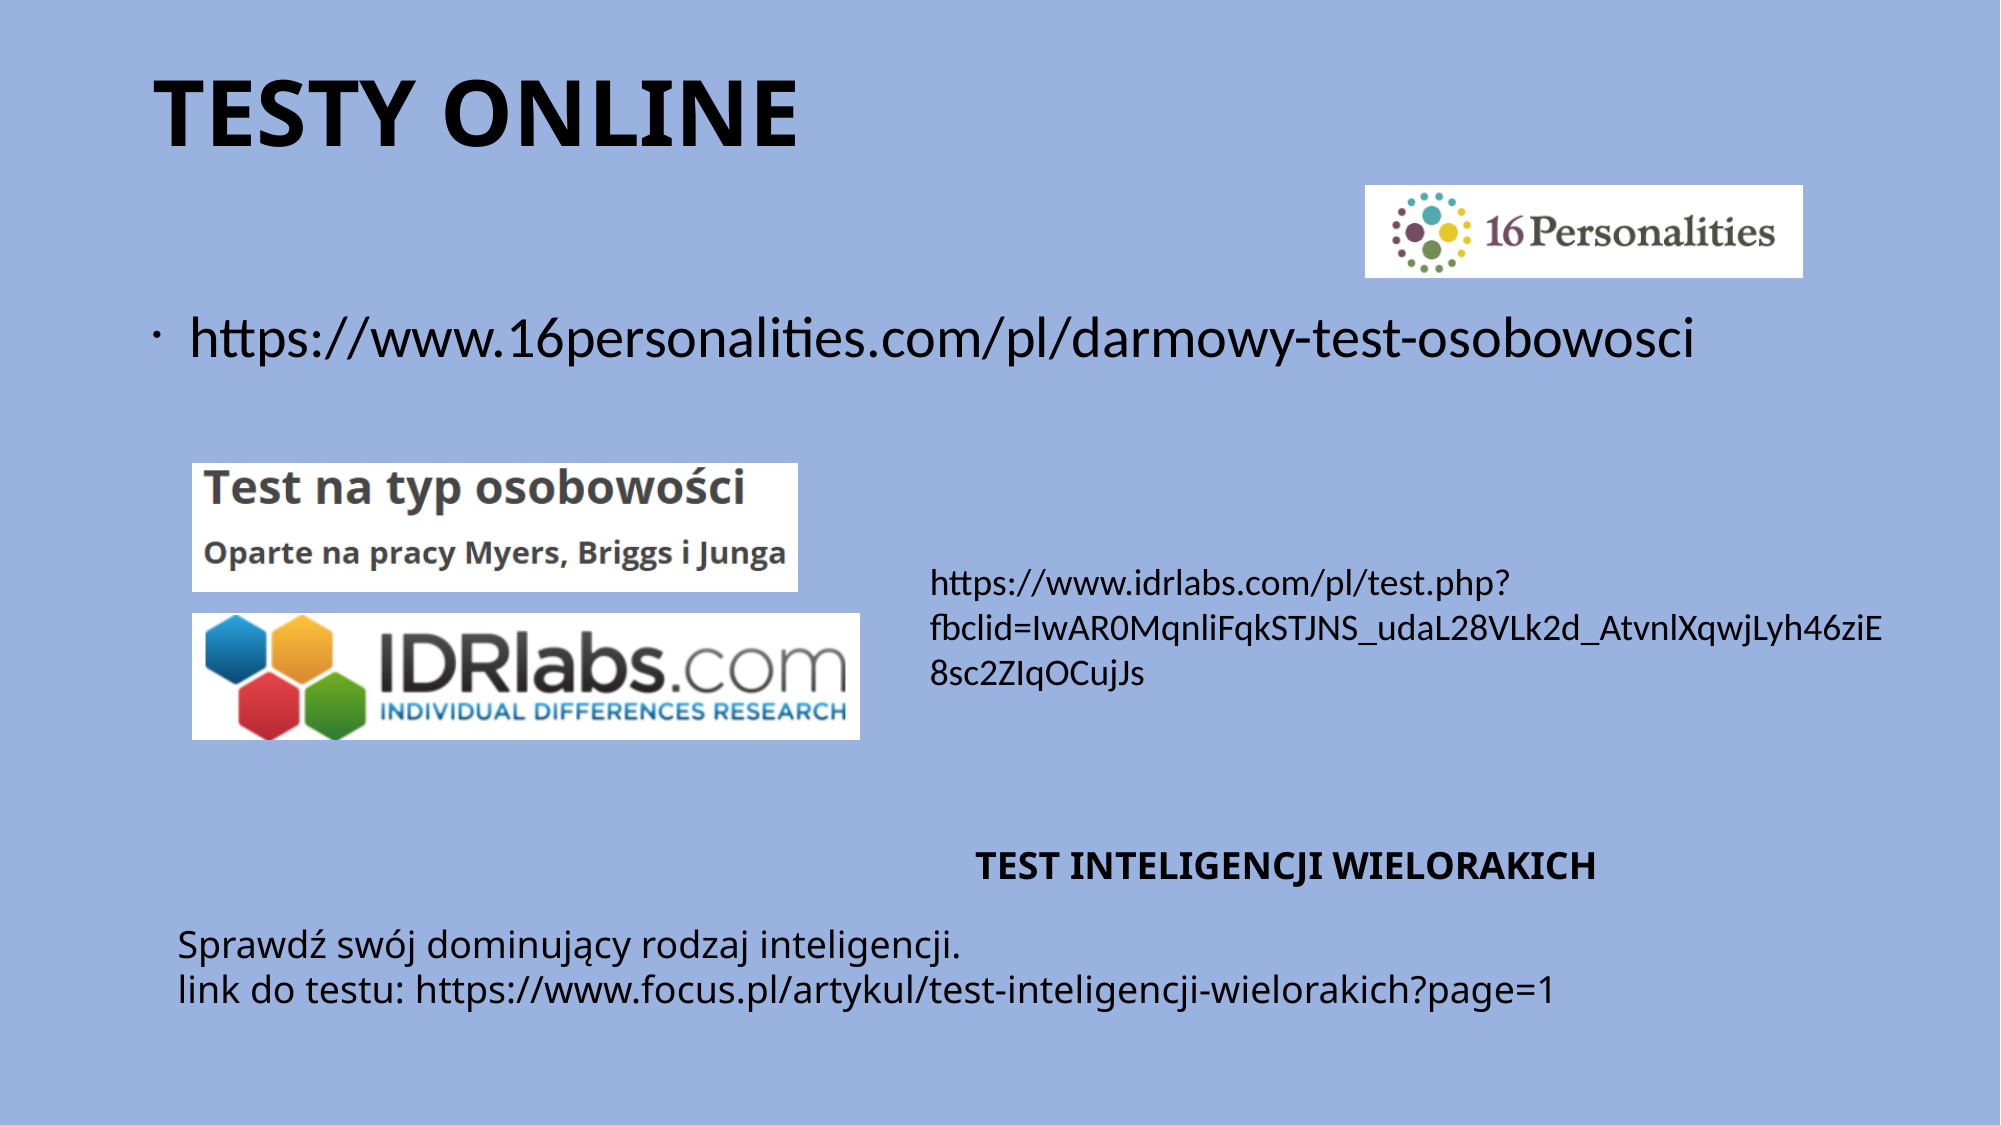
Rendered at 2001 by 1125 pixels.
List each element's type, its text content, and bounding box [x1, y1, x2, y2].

text_box TEST INTELIGENCJI WIELORAKICH [960, 834, 1961, 895]
picture [1365, 185, 1803, 278]
list https://www.16personalities.com/pl/darmowy-test-osobowosci [137, 299, 1863, 1014]
title TESTY ONLINE [137, 59, 1863, 278]
picture [192, 613, 860, 740]
picture [192, 463, 798, 592]
text_box Sprawdź swój dominujący rodzaj inteligencji. link do testu: https://www.focus.pl/artykul/test-inteligencji-wielorakich?page=1 [162, 913, 1705, 1025]
text_box https://www.idrlabs.com/pl/test.php?fbclid=IwAR0MqnliFqkSTJNS_udaL28VLk2d_AtvnlXqwjLyh46ziE8sc2ZIqOCujJs [915, 550, 1916, 701]
